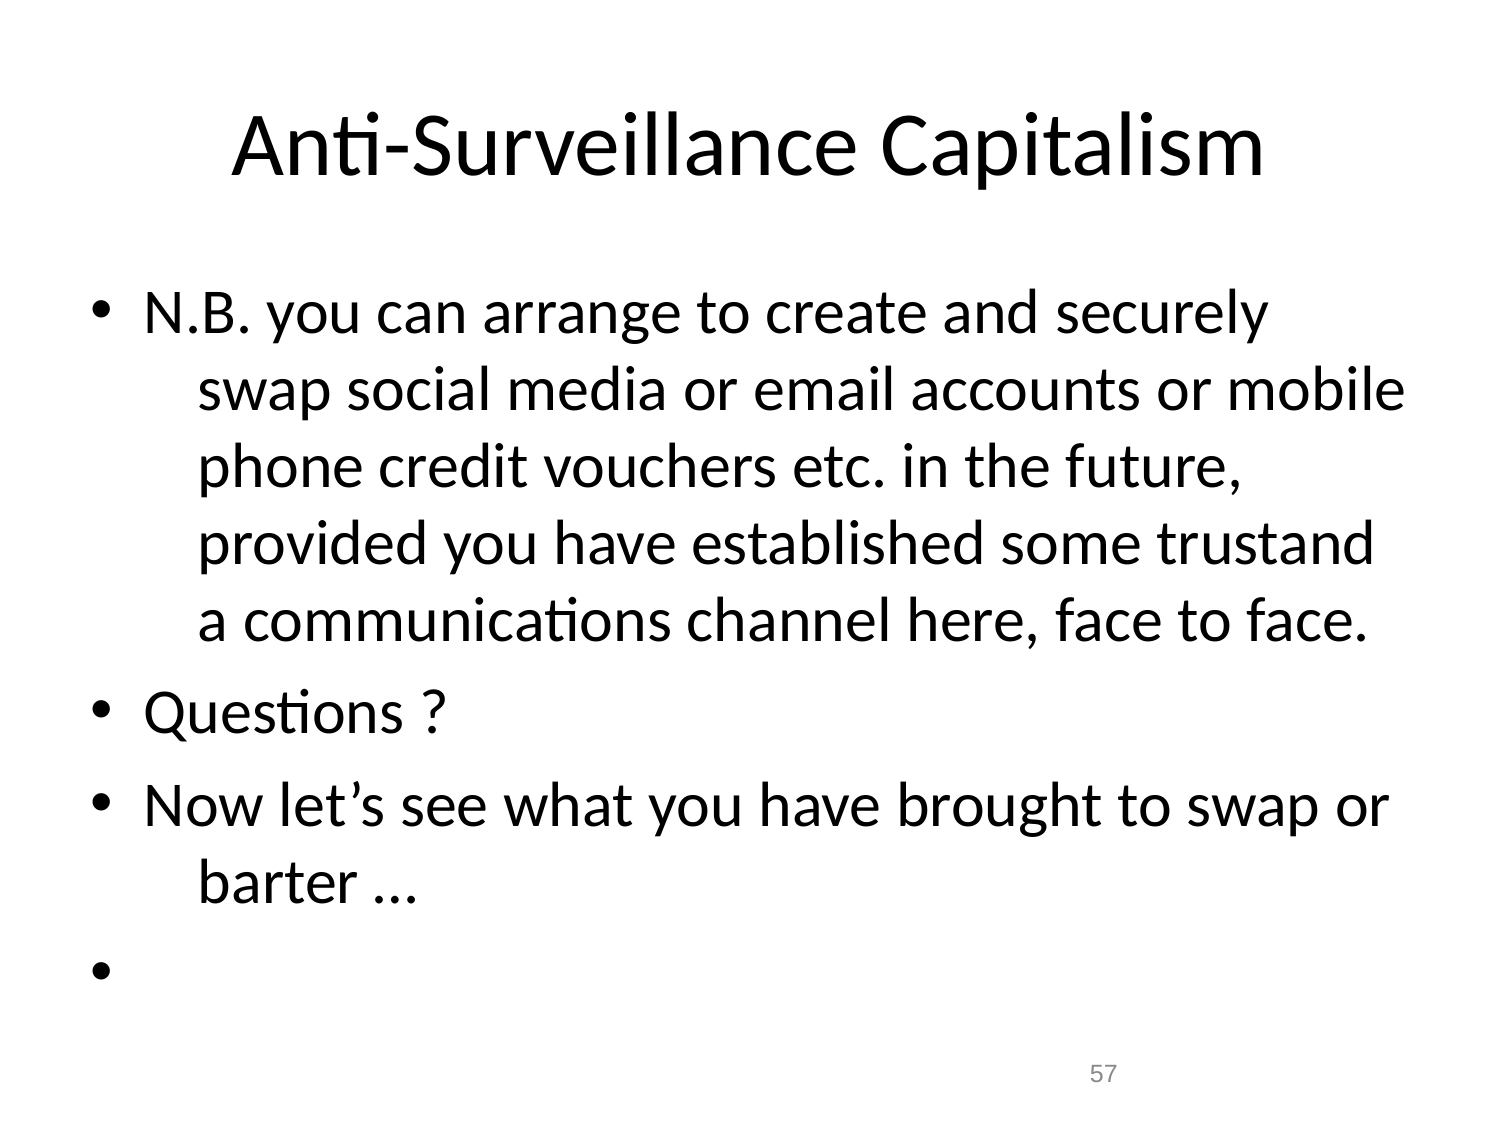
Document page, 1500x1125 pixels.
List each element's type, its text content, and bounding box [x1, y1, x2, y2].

title Anti-Surveillance Capitalism [75, 45, 1426, 233]
text_box 41 [1074, 1042, 1426, 1103]
list N.B. you can arrange to create and securely swap social media or email accounts or mobile phone credit vouchers etc. in the future, provided you have established some trustand a communications channel here, face to face. Questions ? Now let’s see what you have brought to swap or barter … [75, 262, 1426, 1005]
